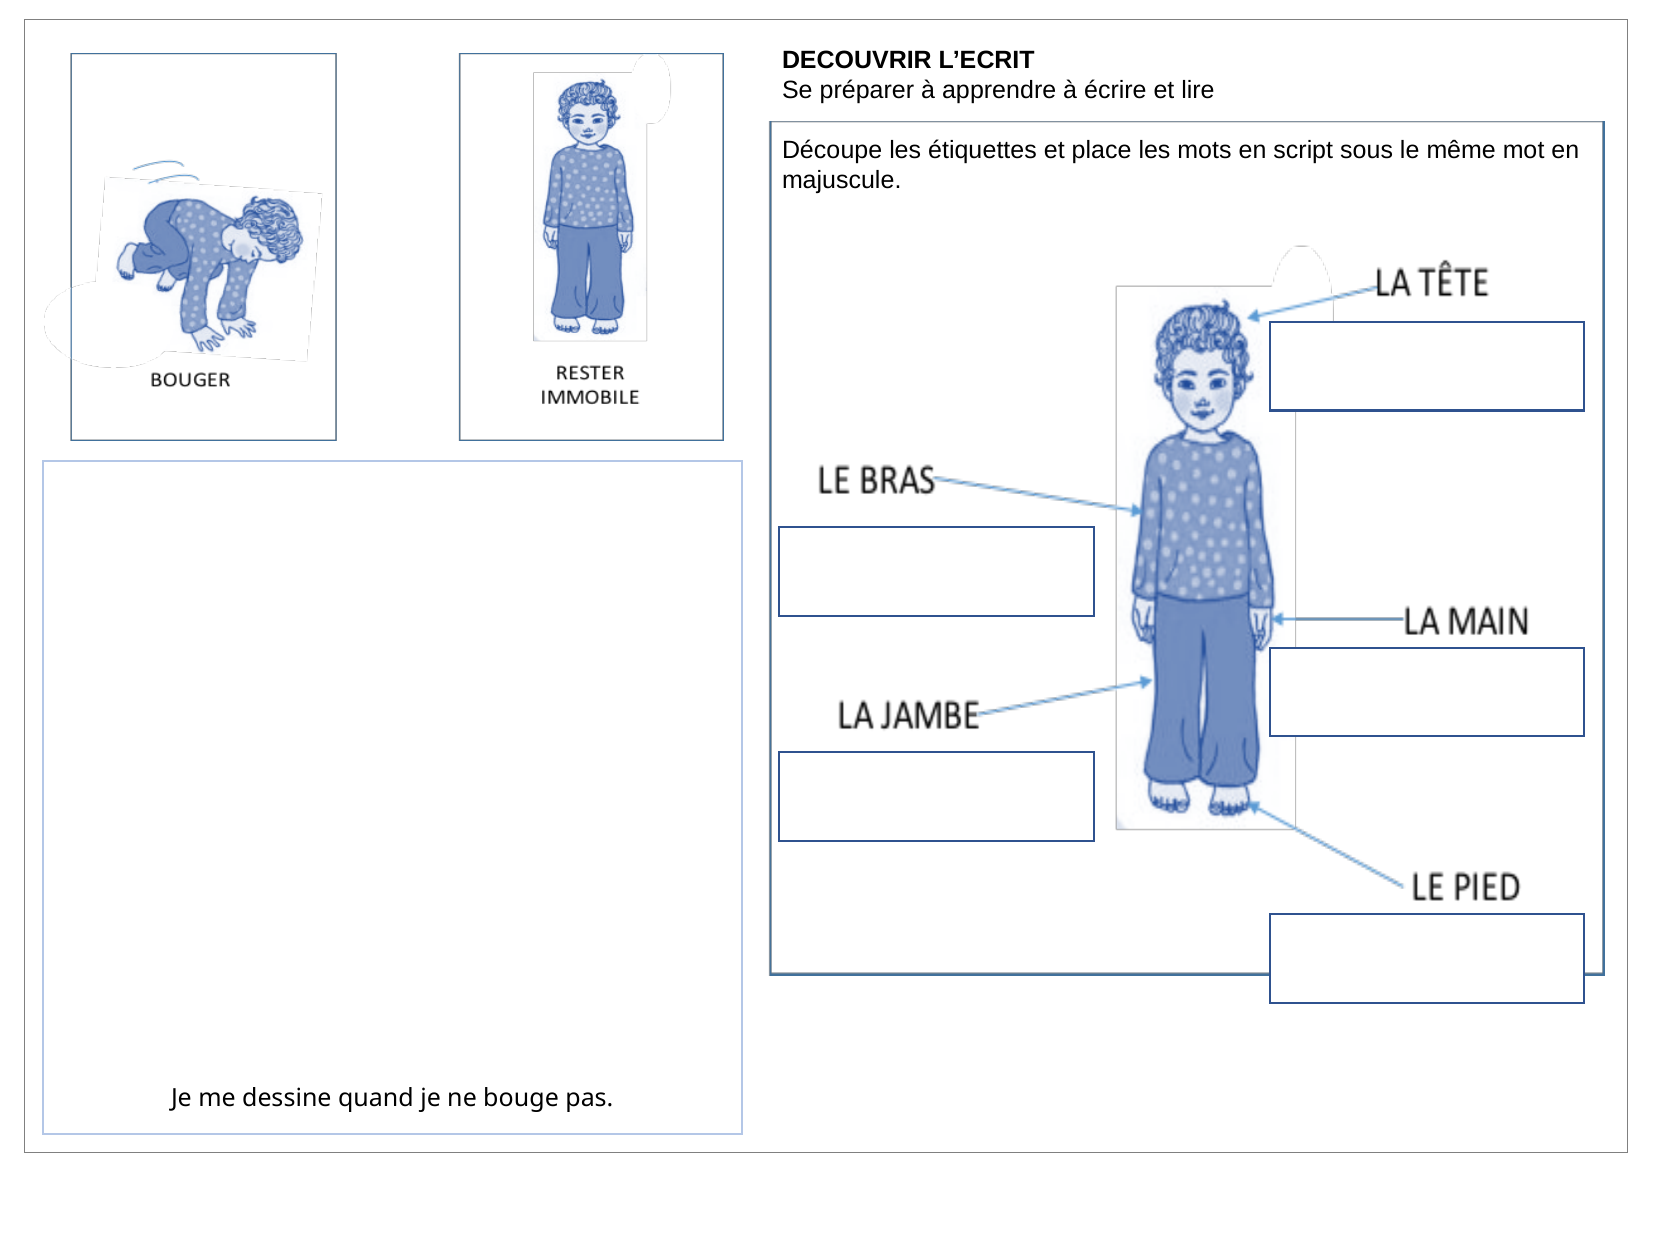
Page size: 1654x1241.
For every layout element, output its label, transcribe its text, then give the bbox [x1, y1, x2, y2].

text_box [25, 19, 1627, 1153]
picture [742, 120, 1605, 976]
text_box Je Je me dessine quand je ne bouge pas. [43, 461, 742, 1134]
text_box DECOUVRIR L’ECRIT Se préparer à apprendre à écrire et lire Découpe les étiquettes et place les mots en script sous le même mot en majuscule. [767, 35, 1605, 324]
picture [43, 53, 724, 441]
